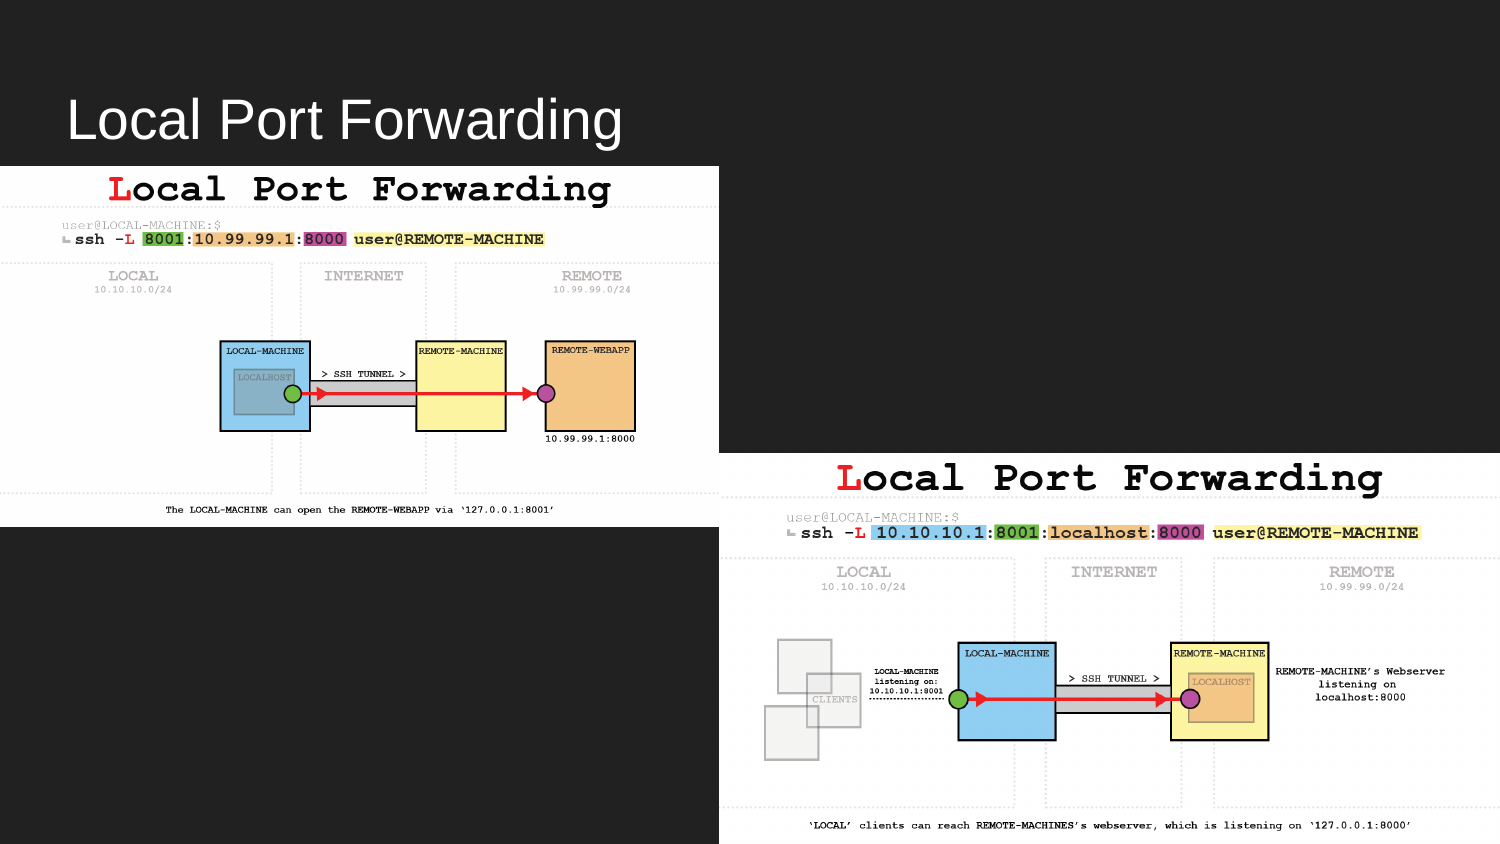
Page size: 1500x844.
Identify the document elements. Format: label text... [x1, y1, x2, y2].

picture [0, 166, 1500, 844]
title Local Port Forwarding [51, 72, 1449, 167]
